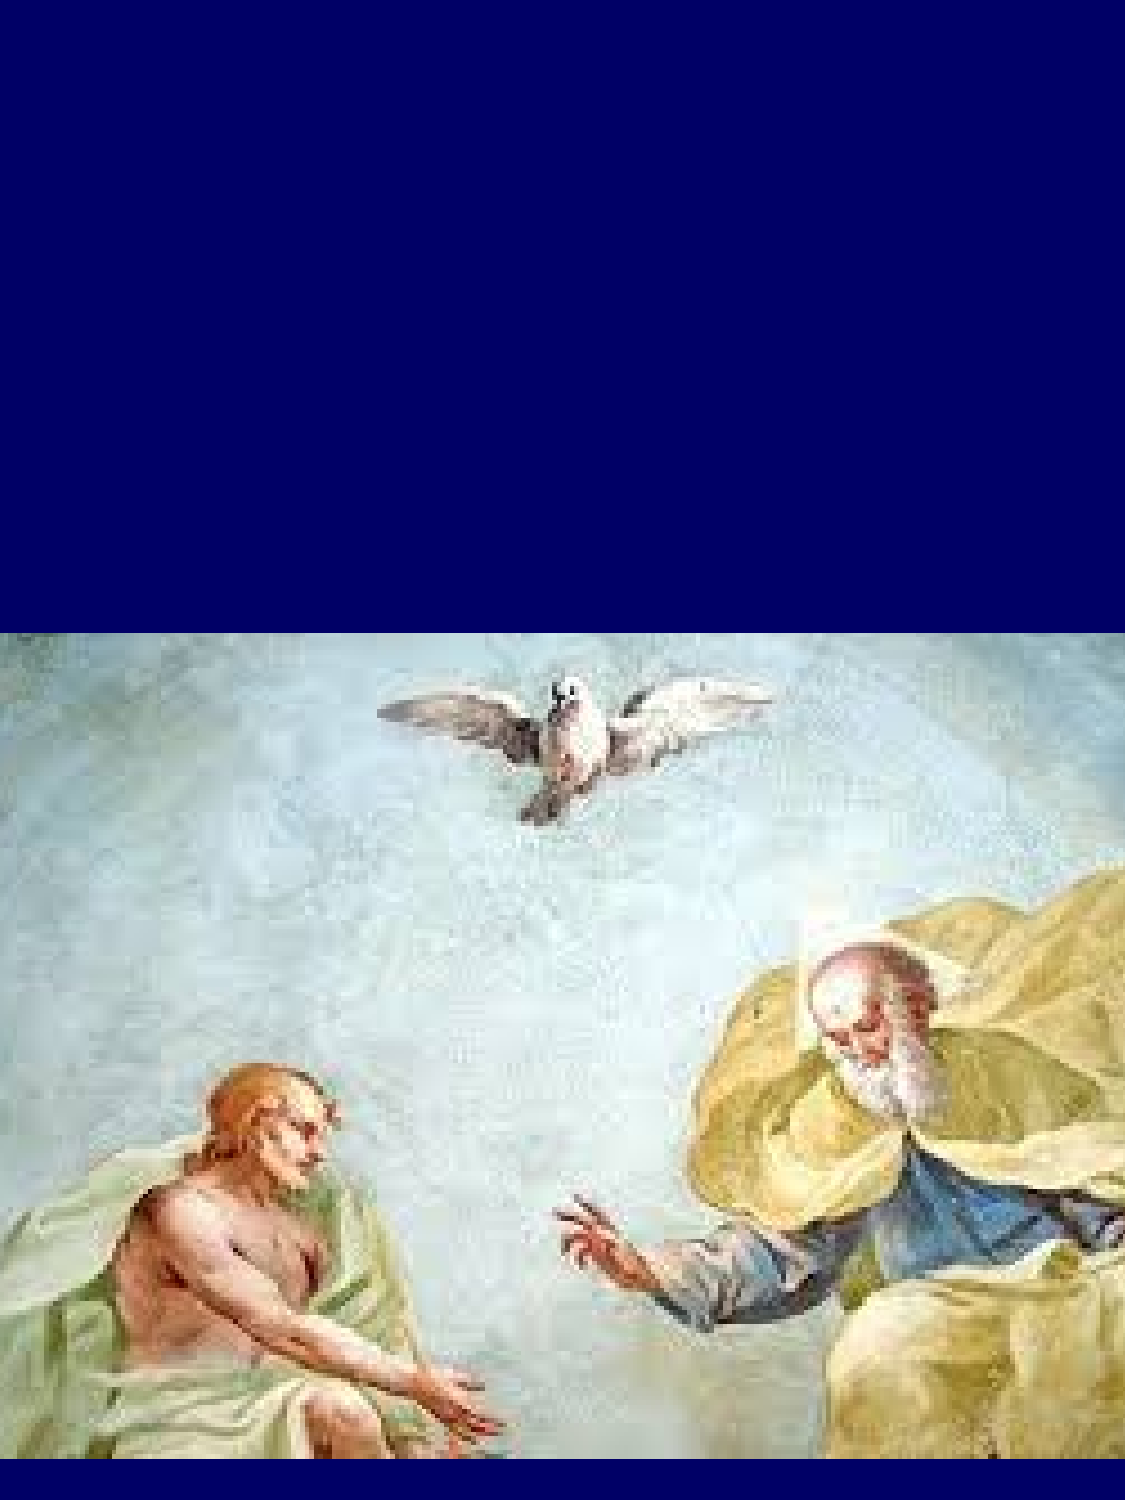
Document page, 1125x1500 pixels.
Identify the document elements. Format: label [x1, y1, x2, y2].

picture [0, 633, 1125, 1459]
